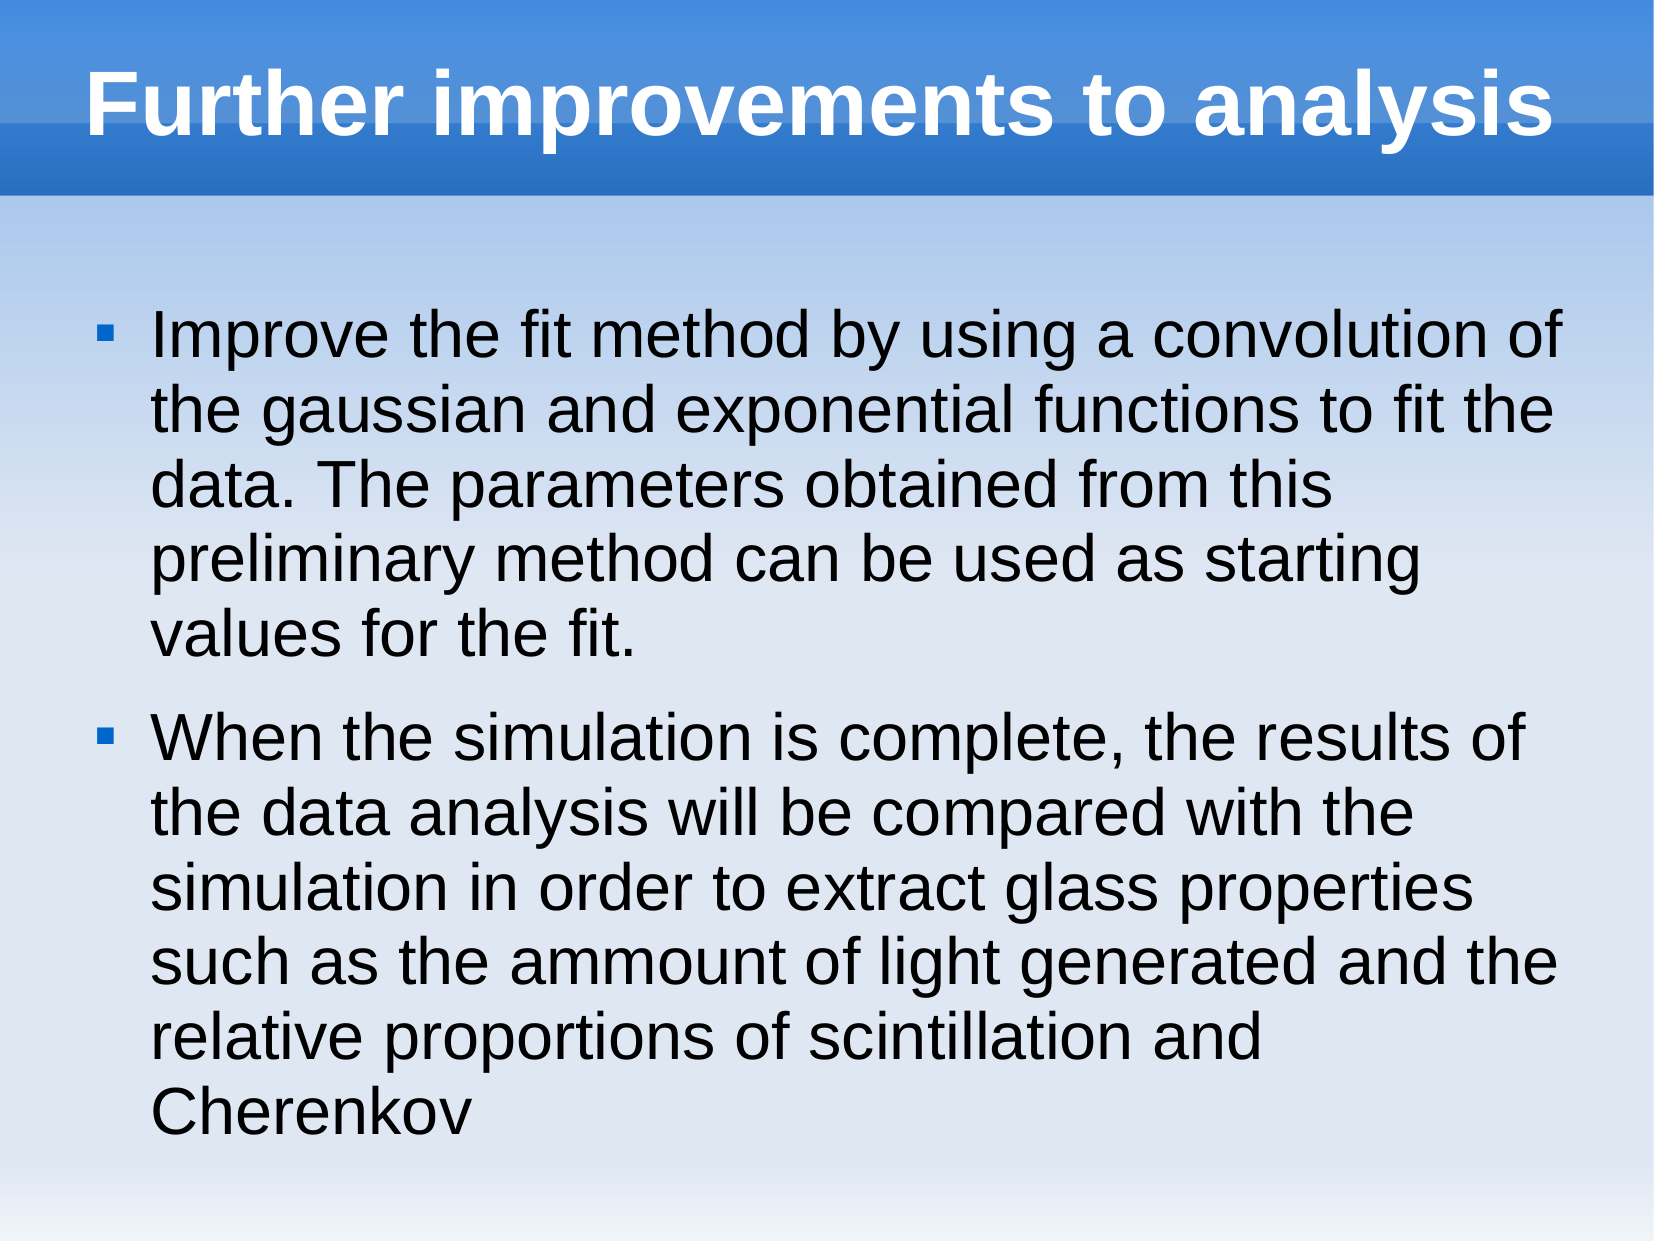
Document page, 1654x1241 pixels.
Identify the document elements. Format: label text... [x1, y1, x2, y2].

title Further improvements to analysis [76, 0, 1565, 208]
list Improve the fit method by using a convolution of the gaussian and exponential functions to fit the data. The parameters obtained from this preliminary method can be used as starting values for the fit. When the simulation is complete, the results of the data analysis will be compared with the simulation in order to extract glass properties such as the ammount of light generated and the relative proportions of scintillation and Cherenkov [79, 192, 1568, 1149]
picture [0, 0, 1654, 1241]
